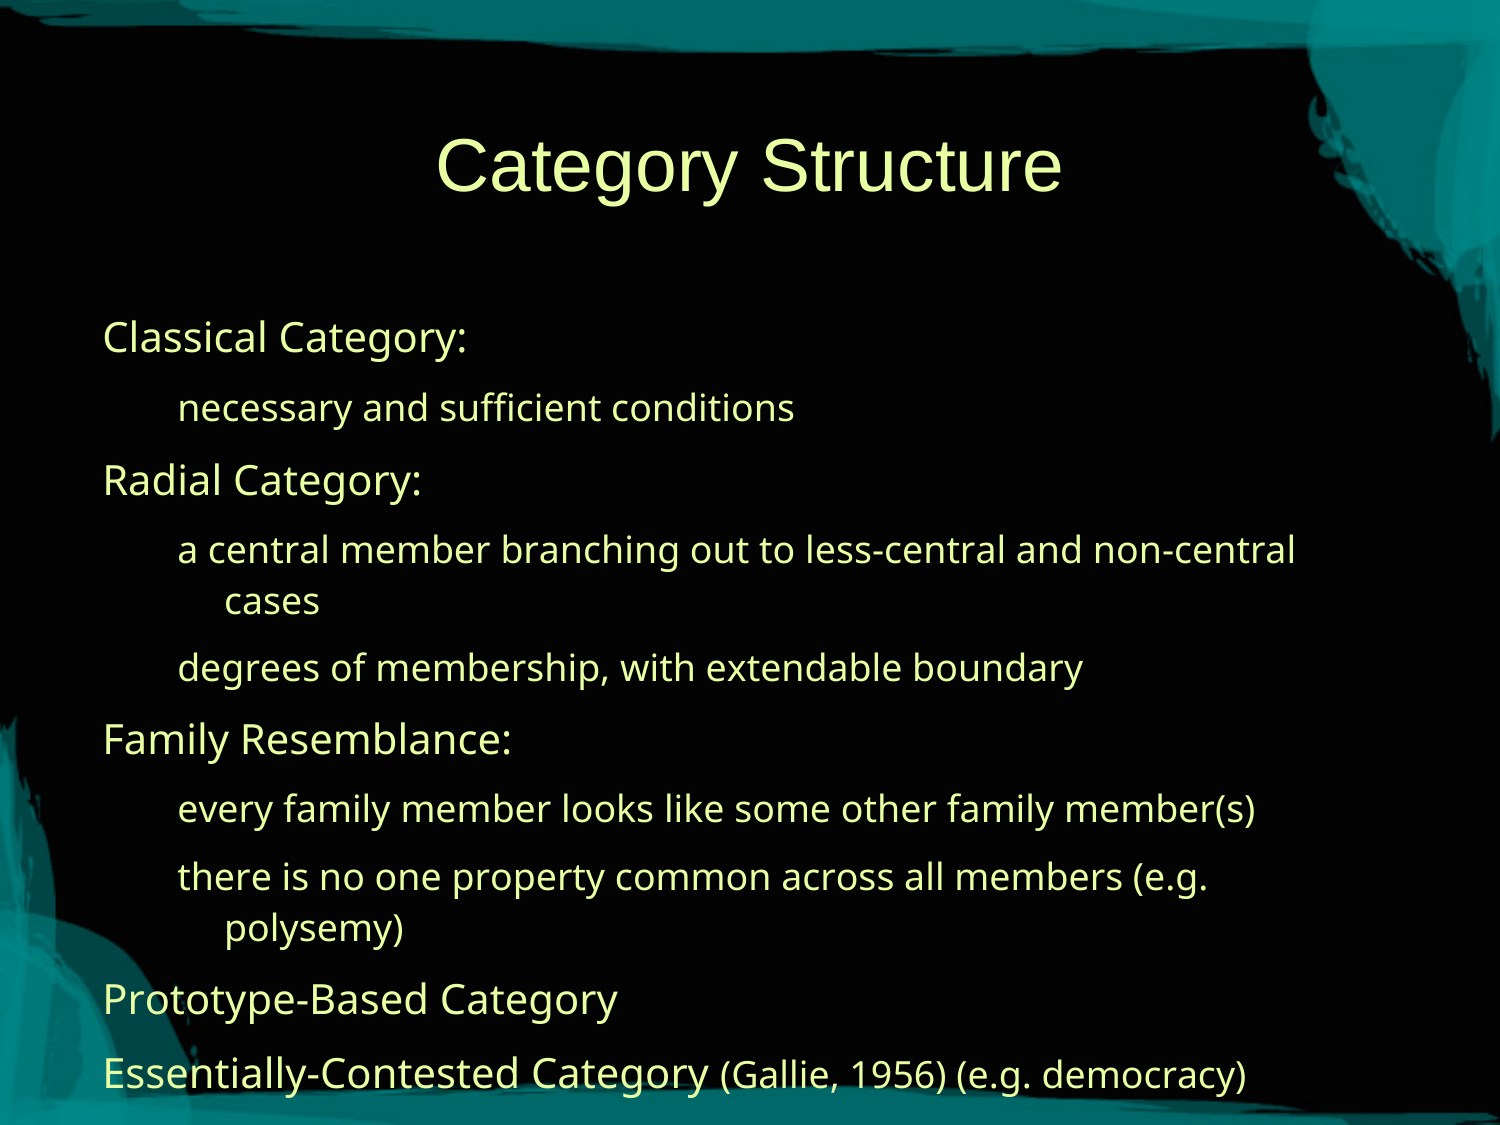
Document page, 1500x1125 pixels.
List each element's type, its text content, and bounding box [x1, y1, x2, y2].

picture [0, 0, 1500, 1125]
title Category Structure [87, 69, 1413, 263]
list Classical Category: necessary and sufficient conditions Radial Category: a central member branching out to less-central and non-central cases degrees of membership, with extendable boundary Family Resemblance: every family member looks like some other family member(s) there is no one property common across all members (e.g. polysemy) Prototype-Based Category Essentially-Contested Category (Gallie, 1956) (e.g. democracy) Ad-hoc Category (e.g. things you can fit inside a shopping bag) [87, 299, 1413, 1063]
